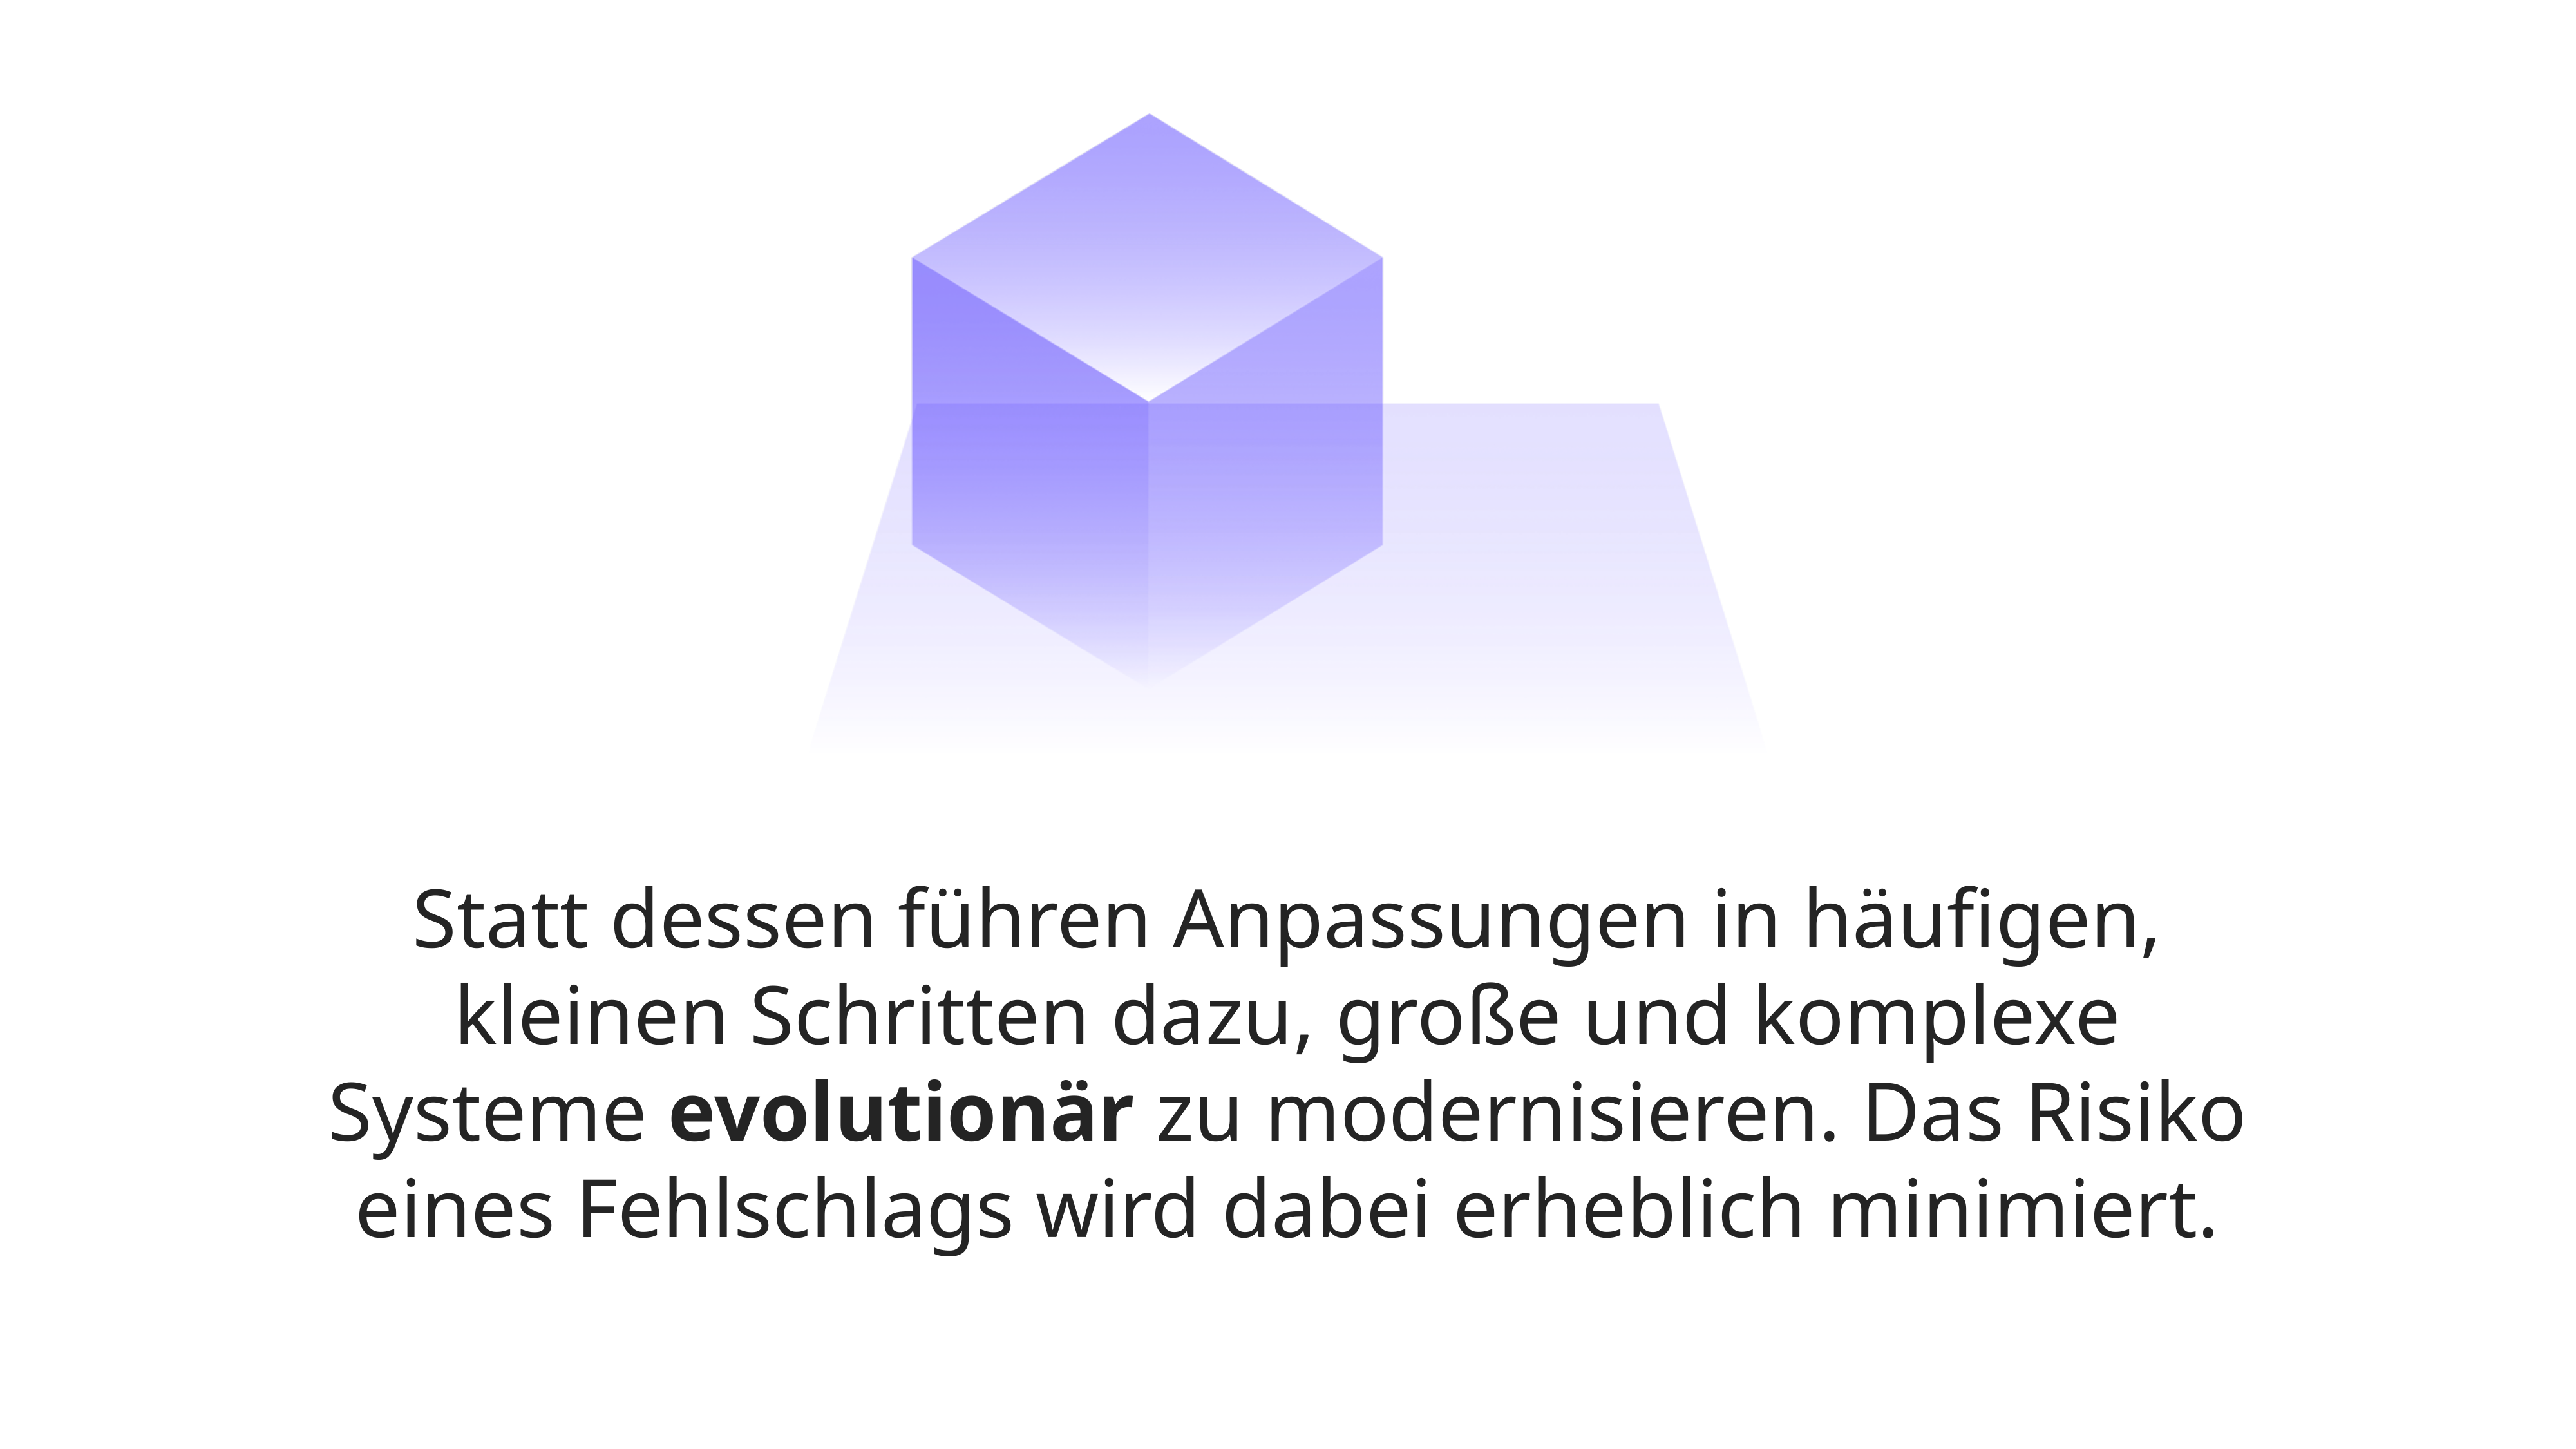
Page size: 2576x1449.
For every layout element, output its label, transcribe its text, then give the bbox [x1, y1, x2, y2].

list Statt dessen führen Anpassungen in häufigen, kleinen Schritten dazu, große und komplexe Systeme evolutionär zu modernisieren. Das Risiko eines Fehlschlags wird dabei erheblich minimiert. [301, 775, 2275, 1345]
picture [806, 113, 1770, 757]
